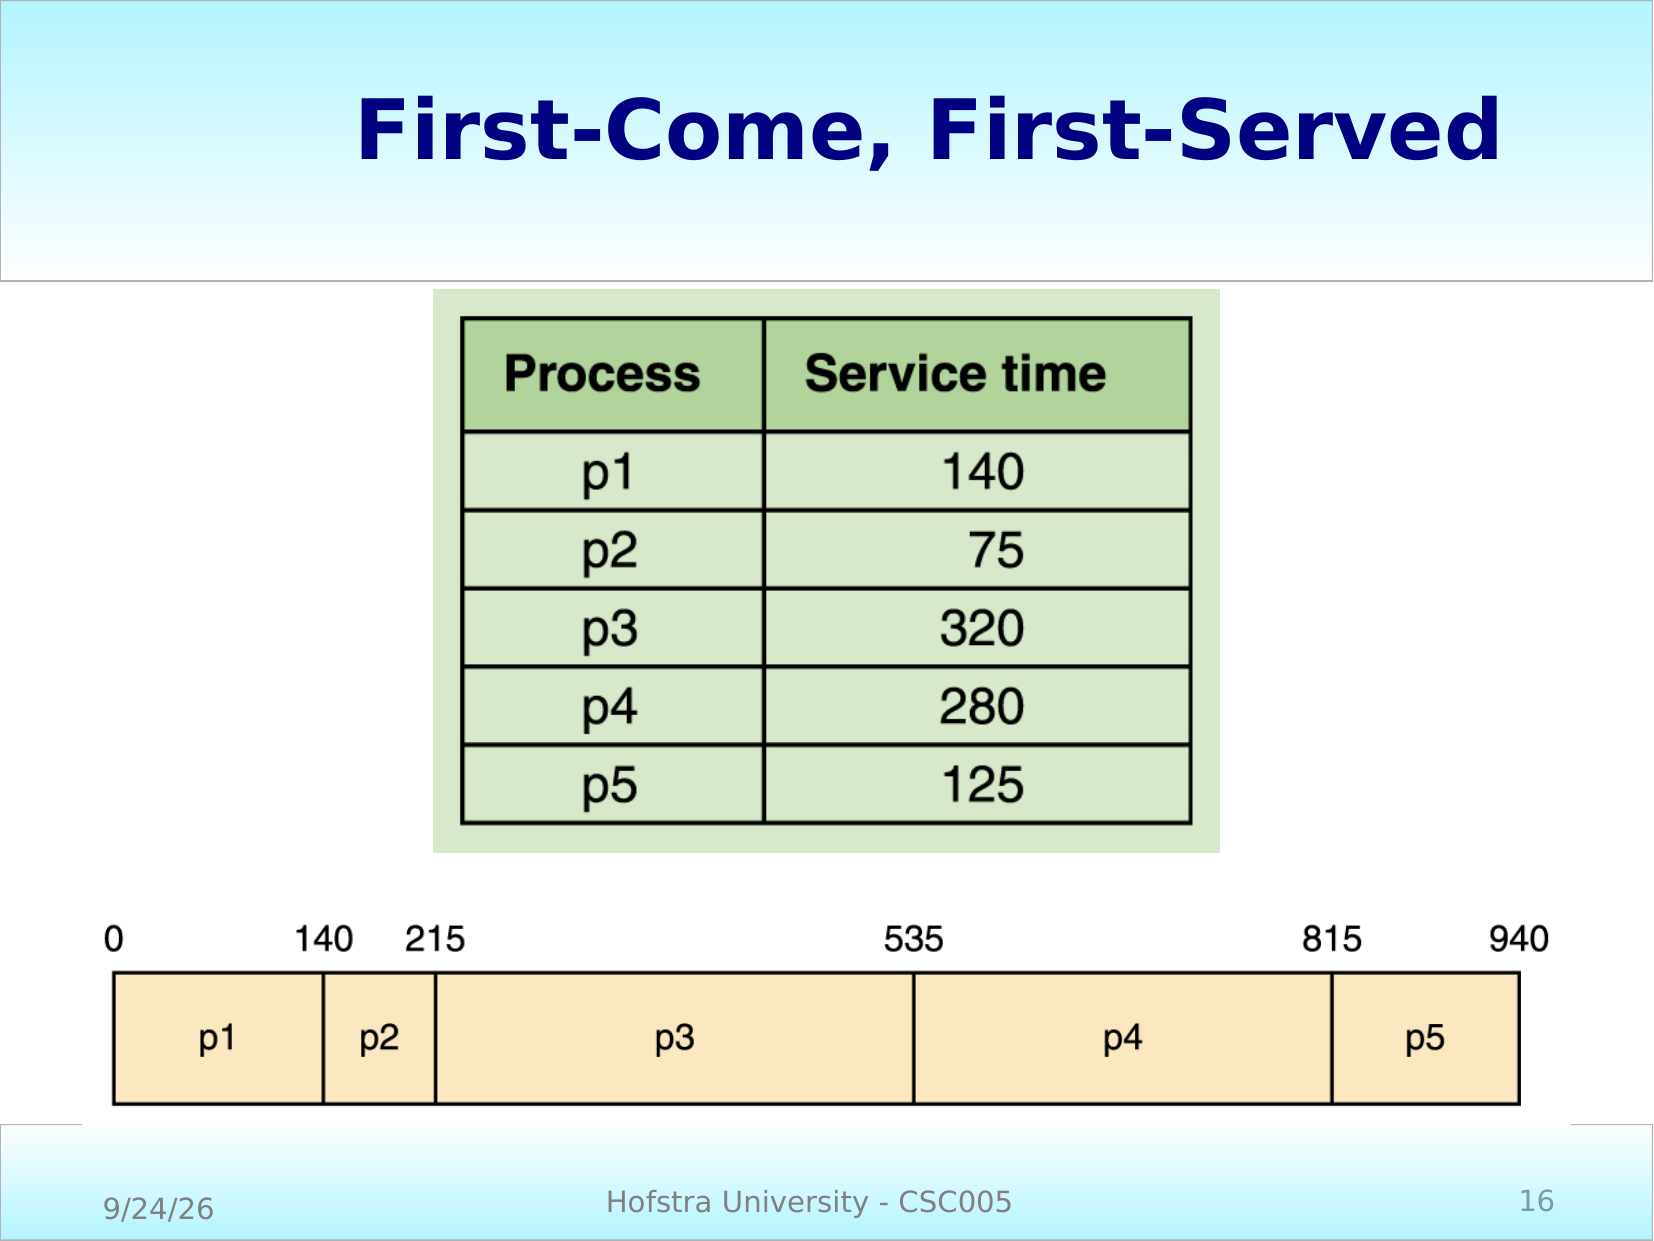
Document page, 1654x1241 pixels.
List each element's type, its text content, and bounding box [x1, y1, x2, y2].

picture [82, 895, 1571, 1128]
title First-Come, First-Served [247, 27, 1612, 235]
picture [433, 289, 1220, 853]
